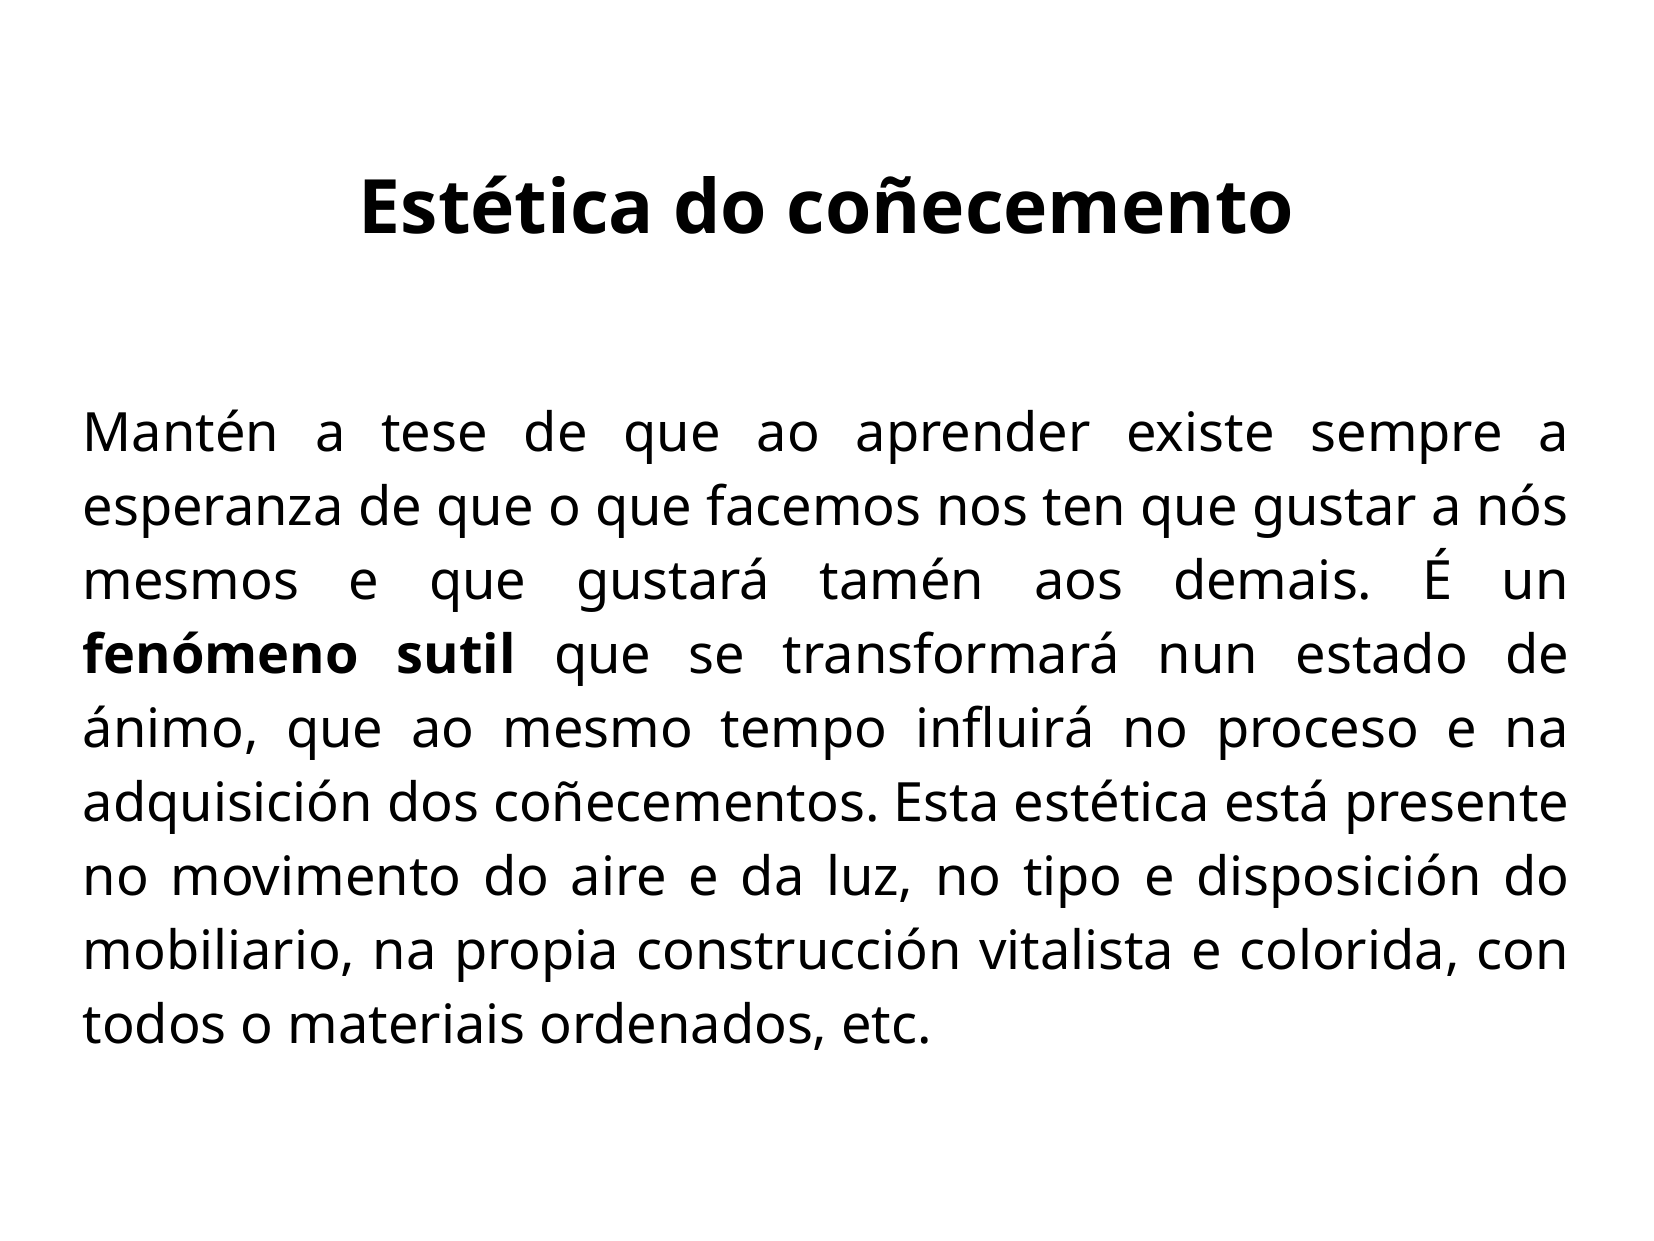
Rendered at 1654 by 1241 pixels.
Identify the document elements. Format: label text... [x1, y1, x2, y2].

title Estética do coñecemento [82, 48, 1571, 258]
list Mantén a tese de que ao aprender existe sempre a esperanza de que o que facemos nos ten que gustar a nós mesmos e que gustará tamén aos demais. É un fenómeno sutil que se transformará nun estado de ánimo, que ao mesmo tempo influirá no proceso e na adquisición dos coñecementos. Esta estética está presente no movimento do aire e da luz, no tipo e disposición do mobiliario, na propia construcción vitalista e colorida, con todos o materiais ordenados, etc. [82, 290, 1571, 1123]
